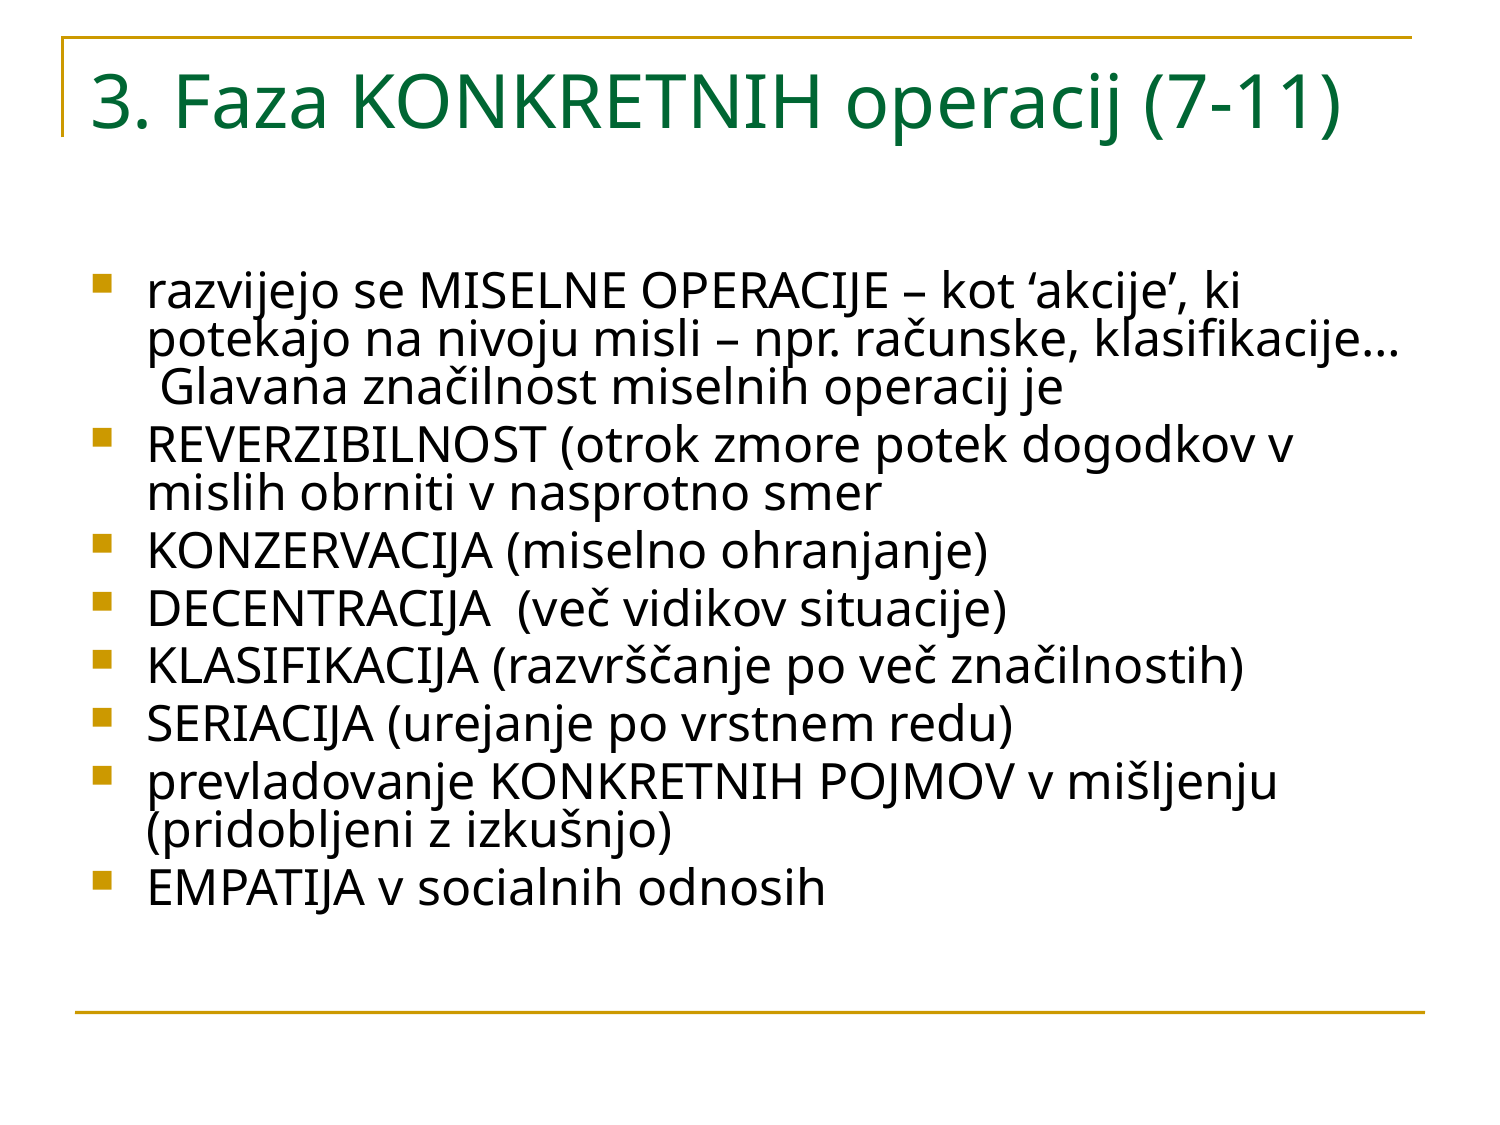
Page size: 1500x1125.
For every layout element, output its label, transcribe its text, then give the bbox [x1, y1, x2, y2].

title 3. Faza KONKRETNIH operacij (7-11) [75, 45, 1425, 233]
list razvijejo se MISELNE OPERACIJE – kot ‘akcije’, ki potekajo na nivoju misli – npr. računske, klasifikacije… Glavana značilnost miselnih operacij je REVERZIBILNOST (otrok zmore potek dogodkov v mislih obrniti v nasprotno smer KONZERVACIJA (miselno ohranjanje) DECENTRACIJA (več vidikov situacije) KLASIFIKACIJA (razvrščanje po več značilnostih) SERIACIJA (urejanje po vrstnem redu) prevladovanje KONKRETNIH POJMOV v mišljenju (pridobljeni z izkušnjo) EMPATIJA v socialnih odnosih [75, 262, 1425, 1006]
